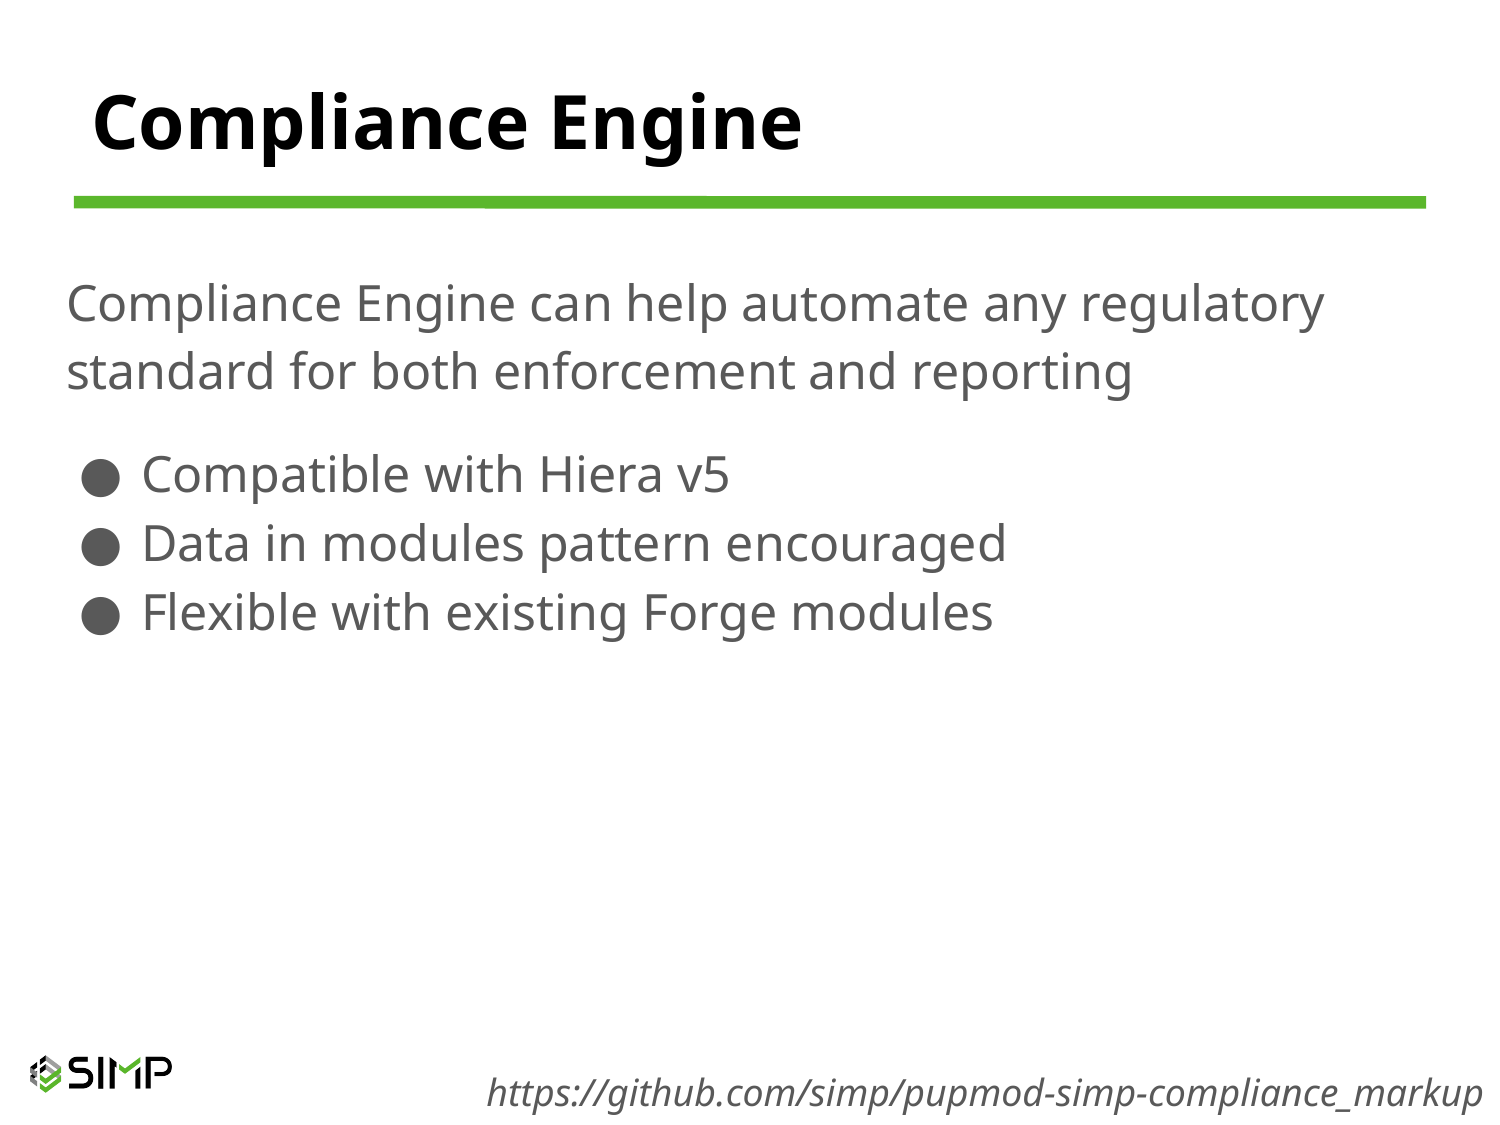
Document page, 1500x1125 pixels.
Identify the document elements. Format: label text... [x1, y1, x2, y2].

subtitle https://github.com/simp/pupmod-simp-compliance_markup [234, 1047, 1500, 1125]
list Compliance Engine can help automate any regulatory standard for both enforcement and reporting Compatible with Hiera v5 Data in modules pattern encouraged Flexible with existing Forge modules [51, 246, 1449, 995]
picture [30, 1055, 172, 1093]
title Compliance Engine [76, 59, 1429, 185]
